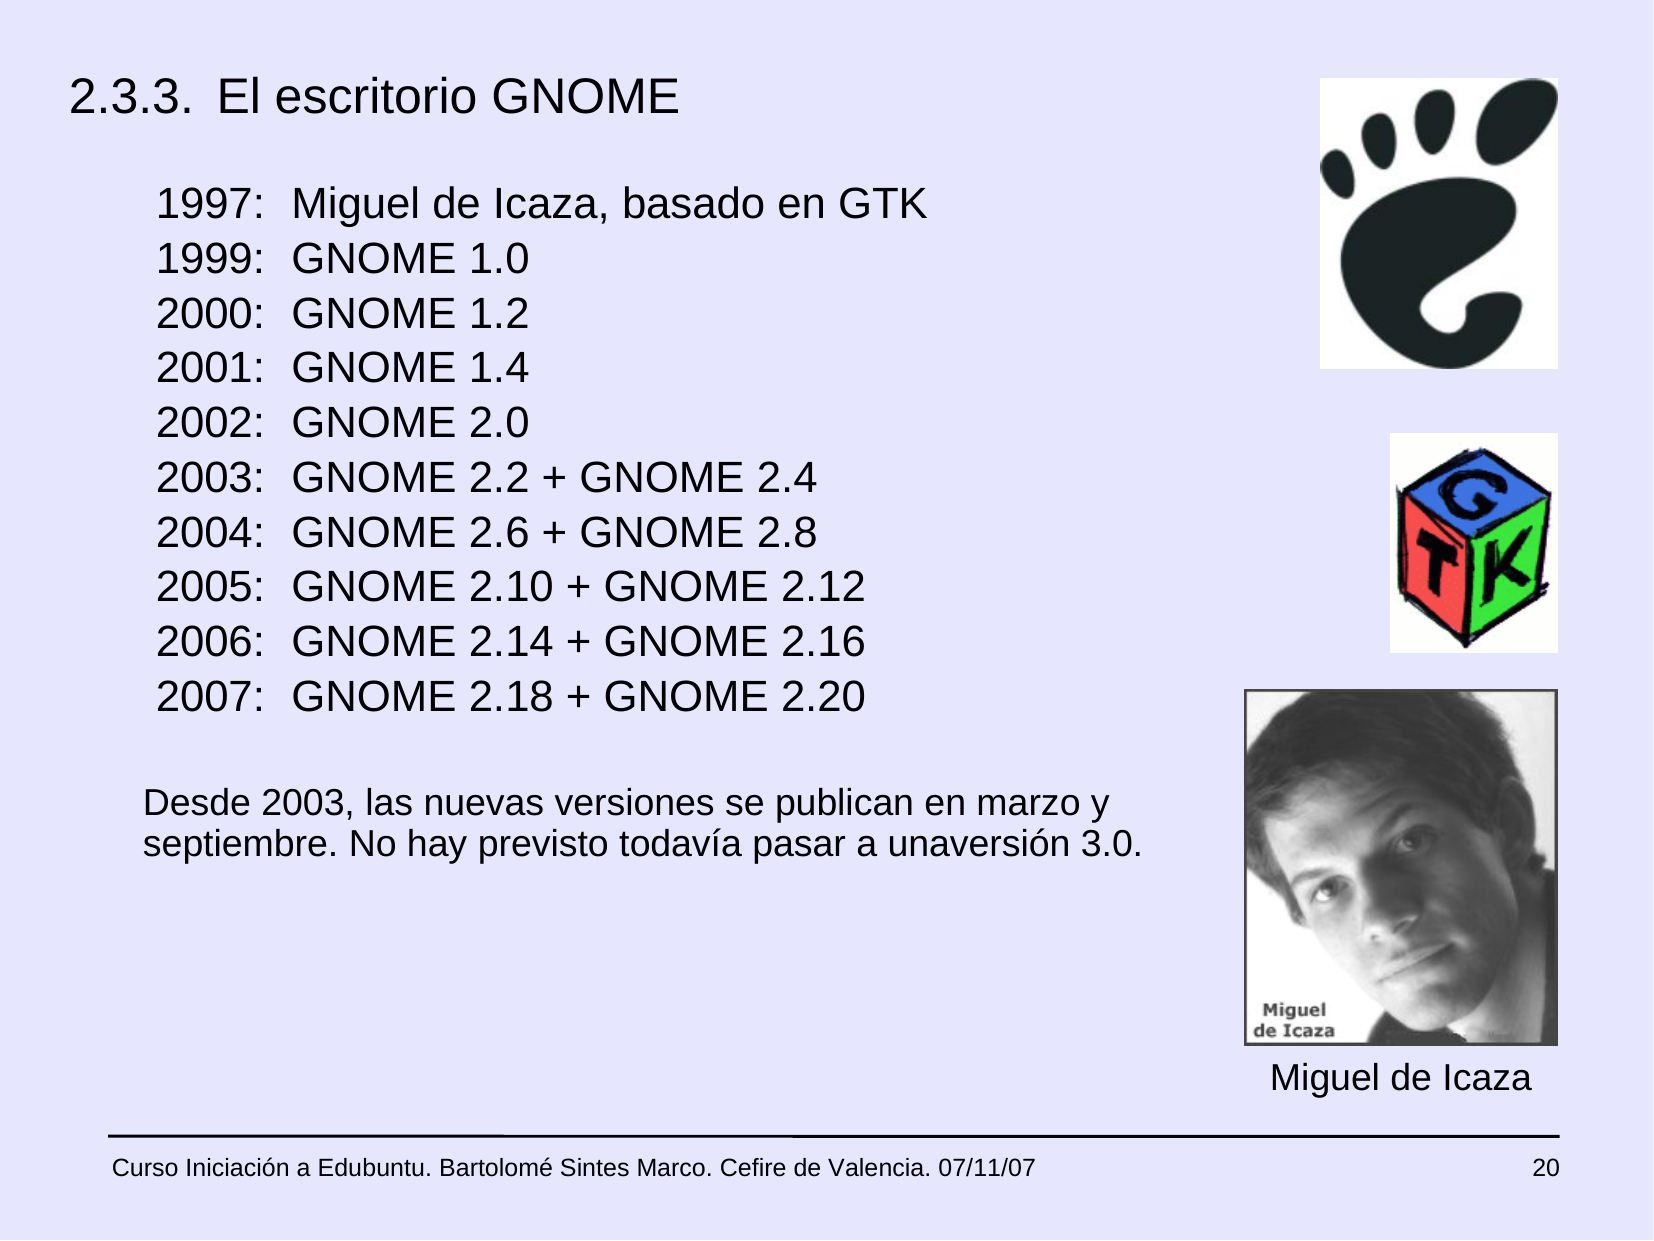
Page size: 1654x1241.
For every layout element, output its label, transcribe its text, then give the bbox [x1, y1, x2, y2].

picture [1390, 433, 1558, 653]
picture [1320, 78, 1558, 369]
picture [1244, 689, 1558, 1046]
text_box Miguel de Icaza [1263, 1056, 1539, 1111]
text_box 2.3.3. El escritorio GNOME 1997: Miguel de Icaza, basado en GTK 1999: GNOME 1.0 2000: GNOME 1.2 2001: GNOME 1.4 2002: GNOME 2.0 2003: GNOME 2.2 + GNOME 2.4 2004: GNOME 2.6 + GNOME 2.8 2005: GNOME 2.10 + GNOME 2.12 2006: GNOME 2.14 + GNOME 2.16 2007: GNOME 2.18 + GNOME 2.20 Desde 2003, las nuevas versiones se publican en marzo y septiembre. No hay previsto todavía pasar a unaversión 3.0. [69, 67, 1252, 1092]
